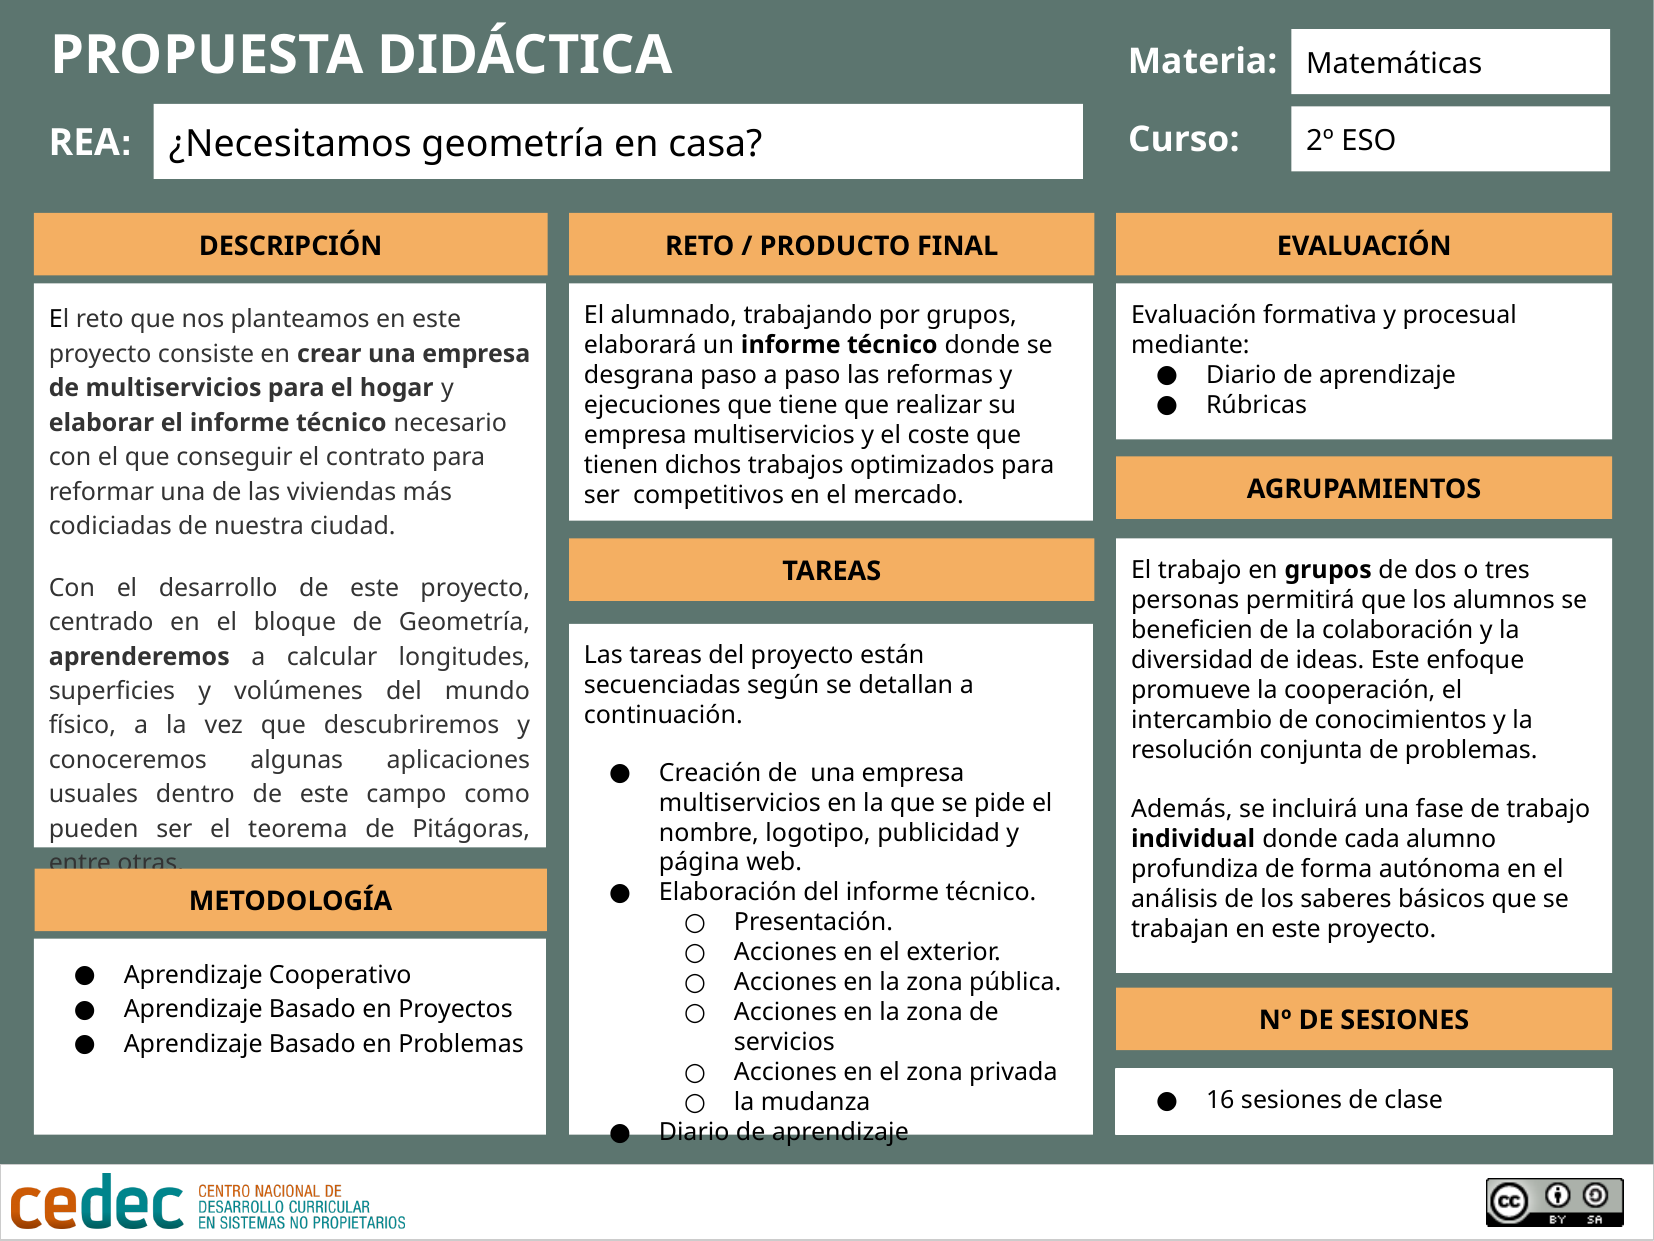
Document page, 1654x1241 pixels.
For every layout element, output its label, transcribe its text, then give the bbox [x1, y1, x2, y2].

text_box El trabajo en grupos de dos o tres personas permitirá que los alumnos se beneficien de la colaboración y la diversidad de ideas. Este enfoque promueve la cooperación, el intercambio de conocimientos y la resolución conjunta de problemas. Además, se incluirá una fase de trabajo individual donde cada alumno profundiza de forma autónoma en el análisis de los saberes básicos que se trabajan en este proyecto. [1116, 538, 1613, 973]
text_box 2º ESO [1291, 106, 1611, 172]
text_box Matemáticas [1291, 29, 1611, 95]
text_box RETO / PRODUCTO FINAL [569, 212, 1095, 276]
text_box PROPUESTA DIDÁCTICA [35, 11, 1028, 110]
text_box REA: [33, 110, 153, 174]
picture [11, 1173, 405, 1229]
text_box METODOLOGÍA [34, 868, 547, 932]
text_box Las tareas del proyecto están secuenciadas según se detallan a continuación. Creación de una empresa multiservicios en la que se pide el nombre, logotipo, publicidad y página web. Elaboración del informe técnico. Presentación. Acciones en el exterior. Acciones en la zona pública. Acciones en la zona de servicios Acciones en el zona privada la mudanza Diario de aprendizaje [569, 623, 1093, 1135]
text_box ¿Necesitamos geometría en casa? [153, 103, 1083, 179]
text_box 16 sesiones de clase [1116, 1068, 1613, 1135]
text_box EVALUACIÓN [1116, 212, 1613, 276]
text_box [0, 1164, 1654, 1241]
text_box Evaluación formativa y procesual mediante: Diario de aprendizaje Rúbricas [1116, 283, 1613, 440]
text_box El alumnado, trabajando por grupos, elaborará un informe técnico donde se desgrana paso a paso las reformas y ejecuciones que tiene que realizar su empresa multiservicios y el coste que tienen dichos trabajos optimizados para ser competitivos en el mercado. [569, 283, 1093, 521]
text_box Materia: [1113, 30, 1291, 94]
text_box Aprendizaje Cooperativo Aprendizaje Basado en Proyectos Aprendizaje Basado en Problemas [33, 938, 546, 1135]
text_box DESCRIPCIÓN [33, 212, 548, 276]
text_box TAREAS [569, 538, 1095, 601]
picture [1486, 1178, 1624, 1227]
text_box AGRUPAMIENTOS [1116, 456, 1613, 519]
text_box Nº DE SESIONES [1116, 987, 1613, 1051]
text_box Curso: [1113, 109, 1303, 173]
text_box El reto que nos planteamos en este proyecto consiste en crear una empresa de multiservicios para el hogar y elaborar el informe técnico necesario con el que conseguir el contrato para reformar una de las viviendas más codiciadas de nuestra ciudad. Con el desarrollo de este proyecto, centrado en el bloque de Geometría, aprenderemos a calcular longitudes, superficies y volúmenes del mundo físico, a la vez que descubriremos y conoceremos algunas aplicaciones usuales dentro de este campo como pueden ser el teorema de Pitágoras, entre otras. [33, 283, 546, 848]
